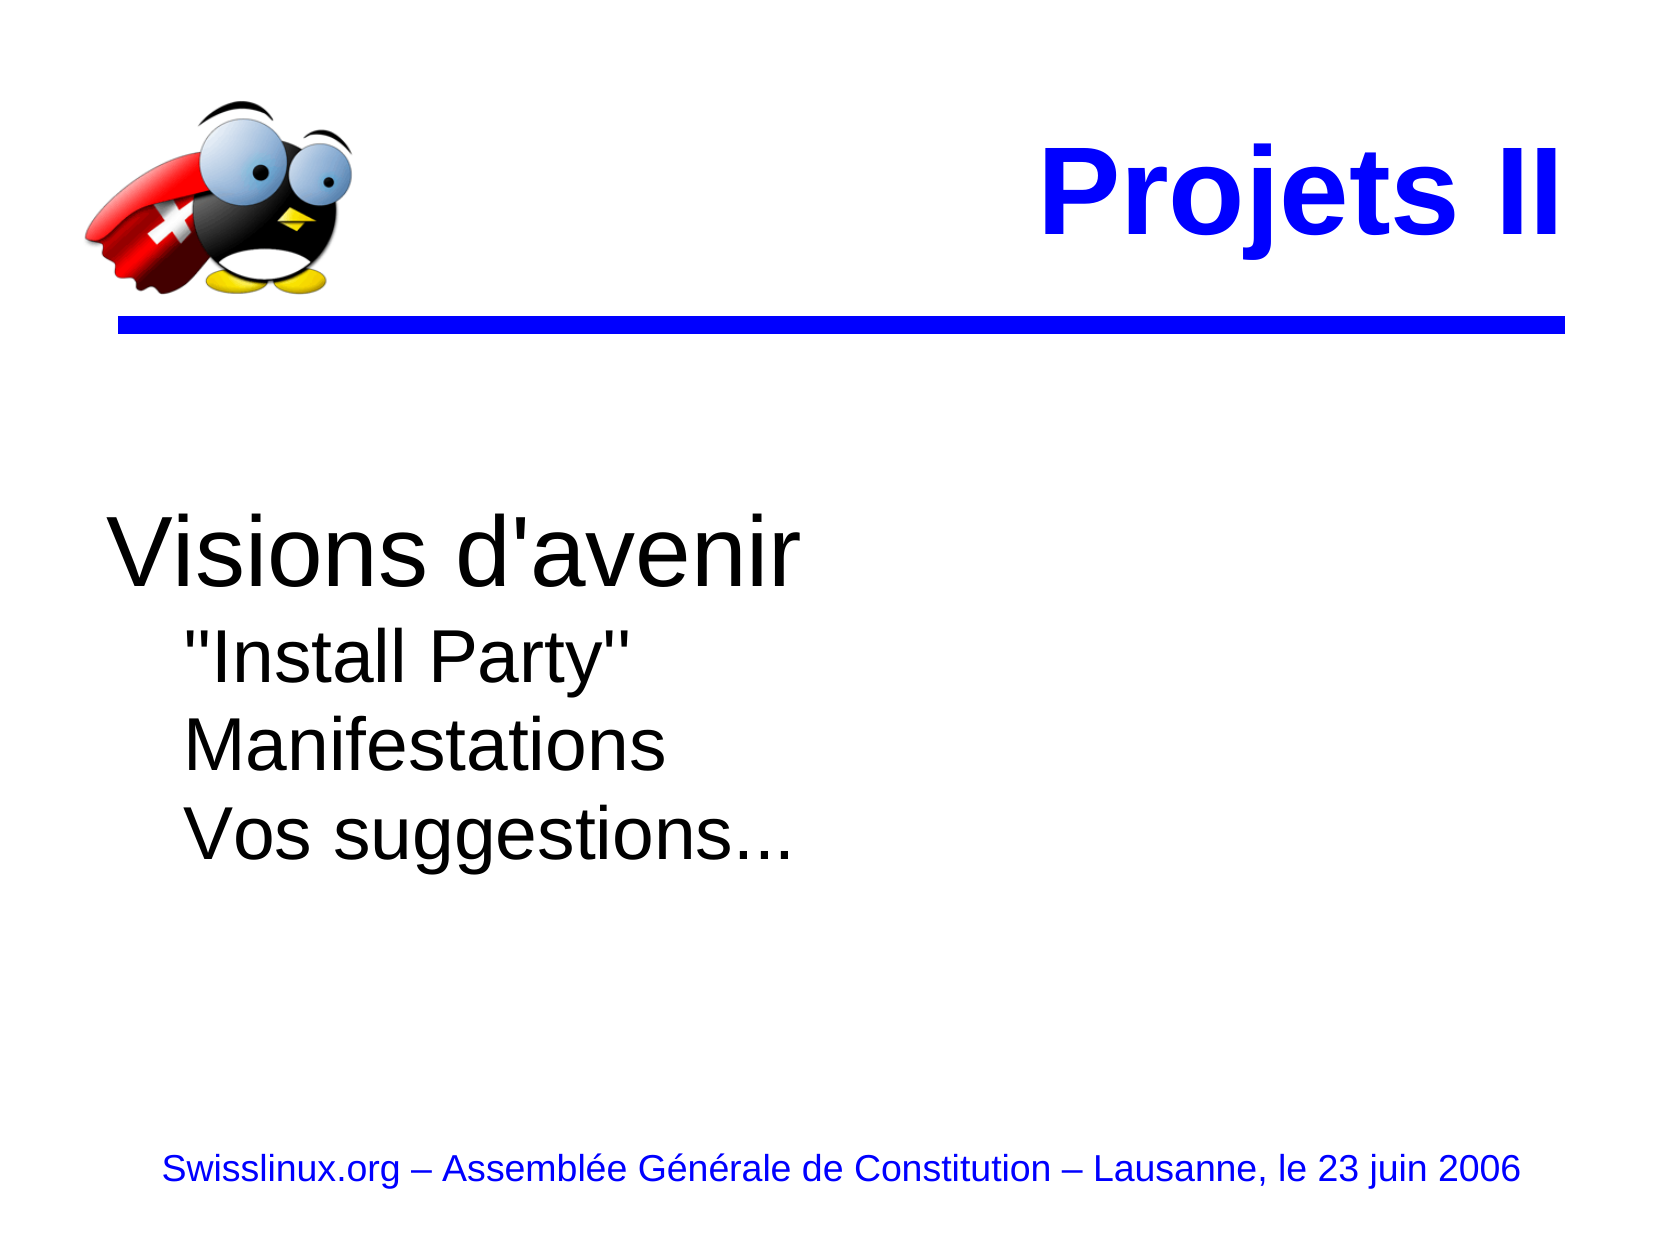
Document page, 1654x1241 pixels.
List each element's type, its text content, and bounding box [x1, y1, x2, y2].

list Vos suggestions... [88, 821, 1577, 910]
list Manifestations [88, 702, 1577, 821]
list Visions d'avenir [88, 496, 1577, 614]
list ''Install Party'' [88, 614, 1577, 702]
text_box Swisslinux.org – Assemblée Générale de Constitution – Lausanne, le 23 juin 2006 [118, 1131, 1565, 1211]
picture [81, 99, 355, 296]
title Projets II [383, 88, 1565, 296]
